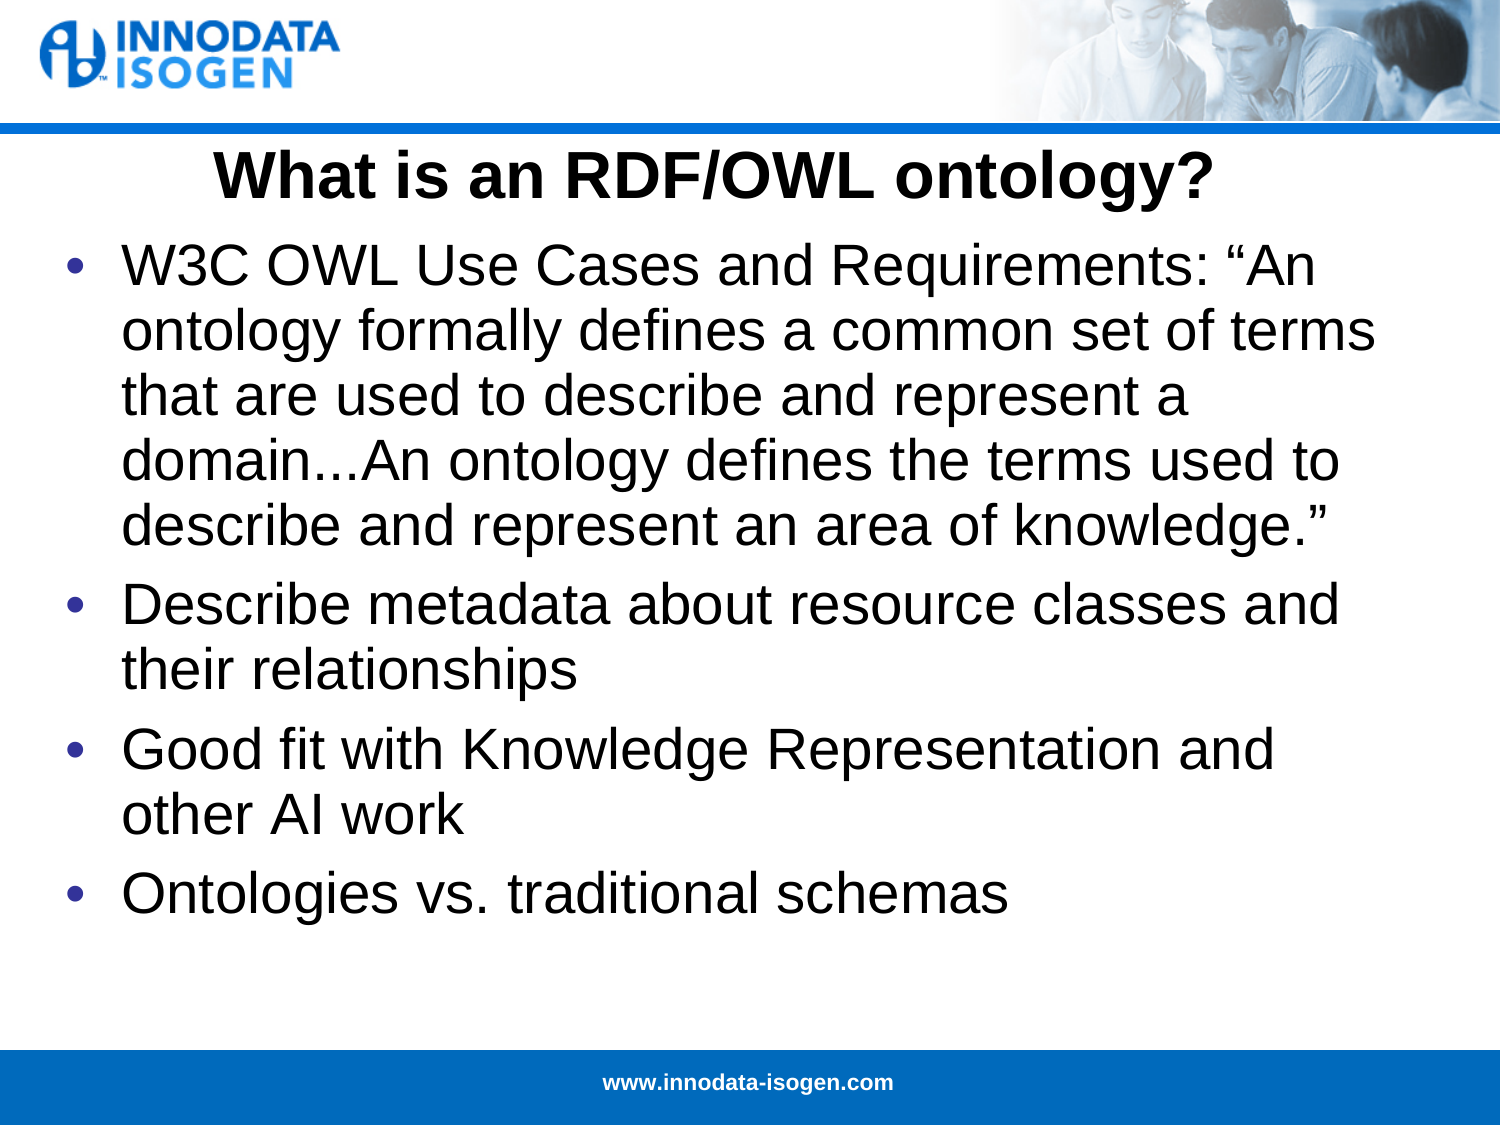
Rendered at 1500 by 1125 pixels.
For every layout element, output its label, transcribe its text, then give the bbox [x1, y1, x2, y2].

picture [0, 123, 37, 134]
picture [1413, 123, 1500, 134]
title What is an RDF/OWL ontology? [37, 112, 1413, 238]
picture [0, 0, 1500, 121]
list W3C OWL Use Cases and Requirements: “An ontology formally defines a common set of terms that are used to describe and represent a domain...An ontology defines the terms used to describe and represent an area of knowledge.” Describe metadata about resource classes and their relationships Good fit with Knowledge Representation and other AI work Ontologies vs. traditional schemas [49, 224, 1426, 1091]
